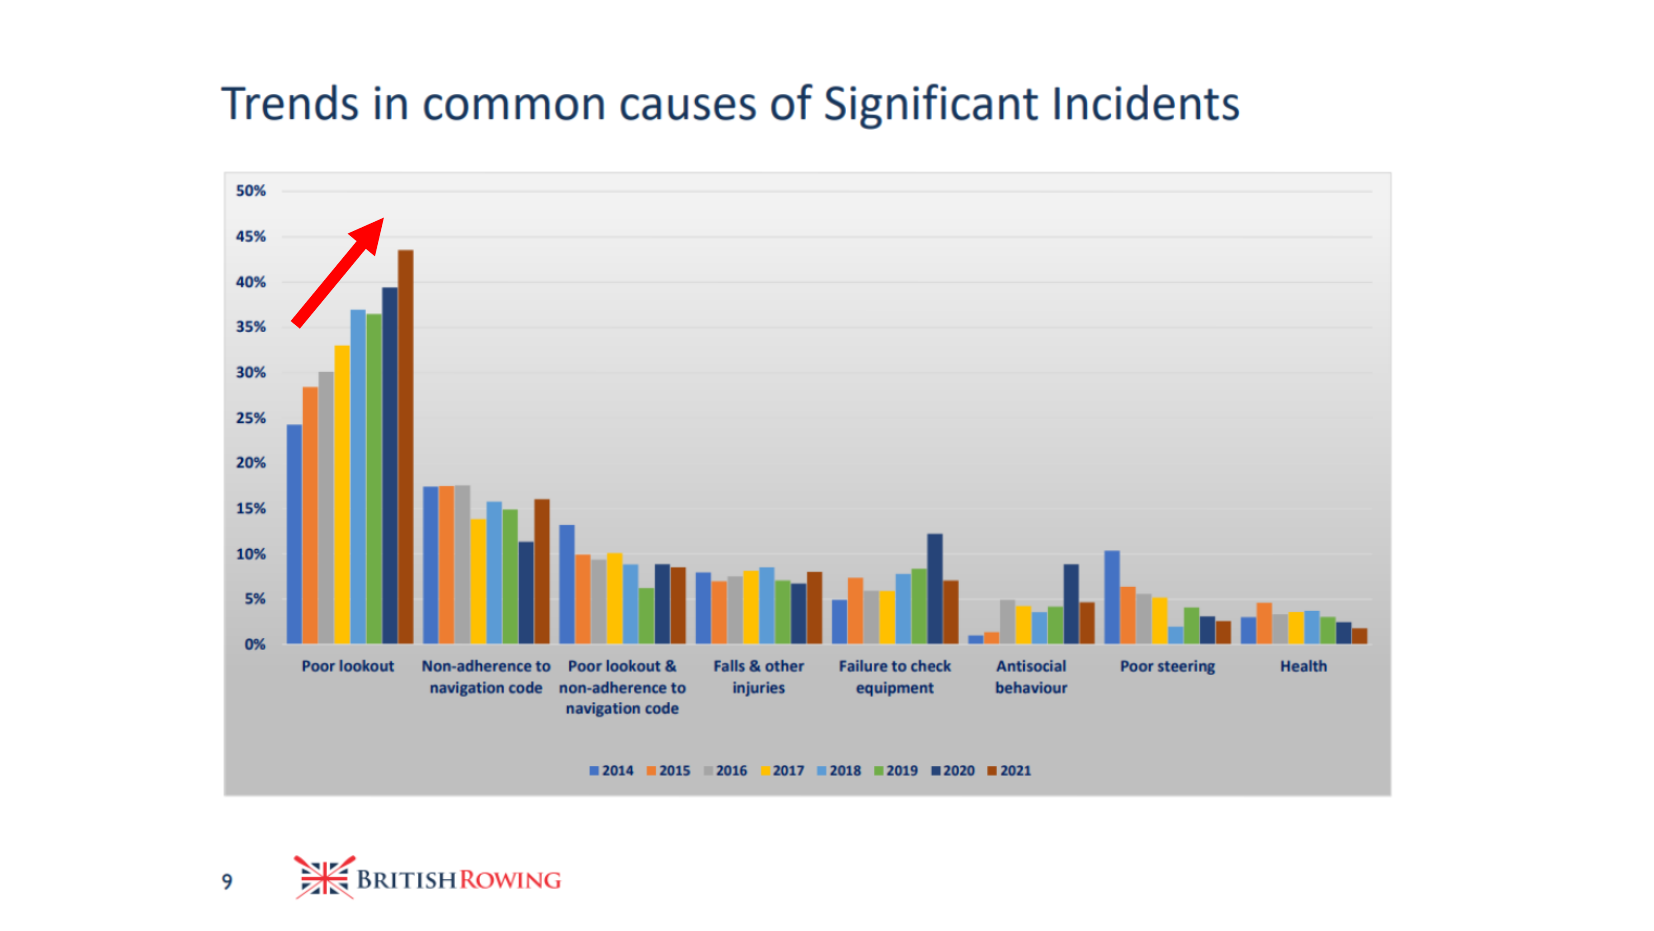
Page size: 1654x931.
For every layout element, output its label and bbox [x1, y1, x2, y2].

picture [165, 17, 1477, 916]
